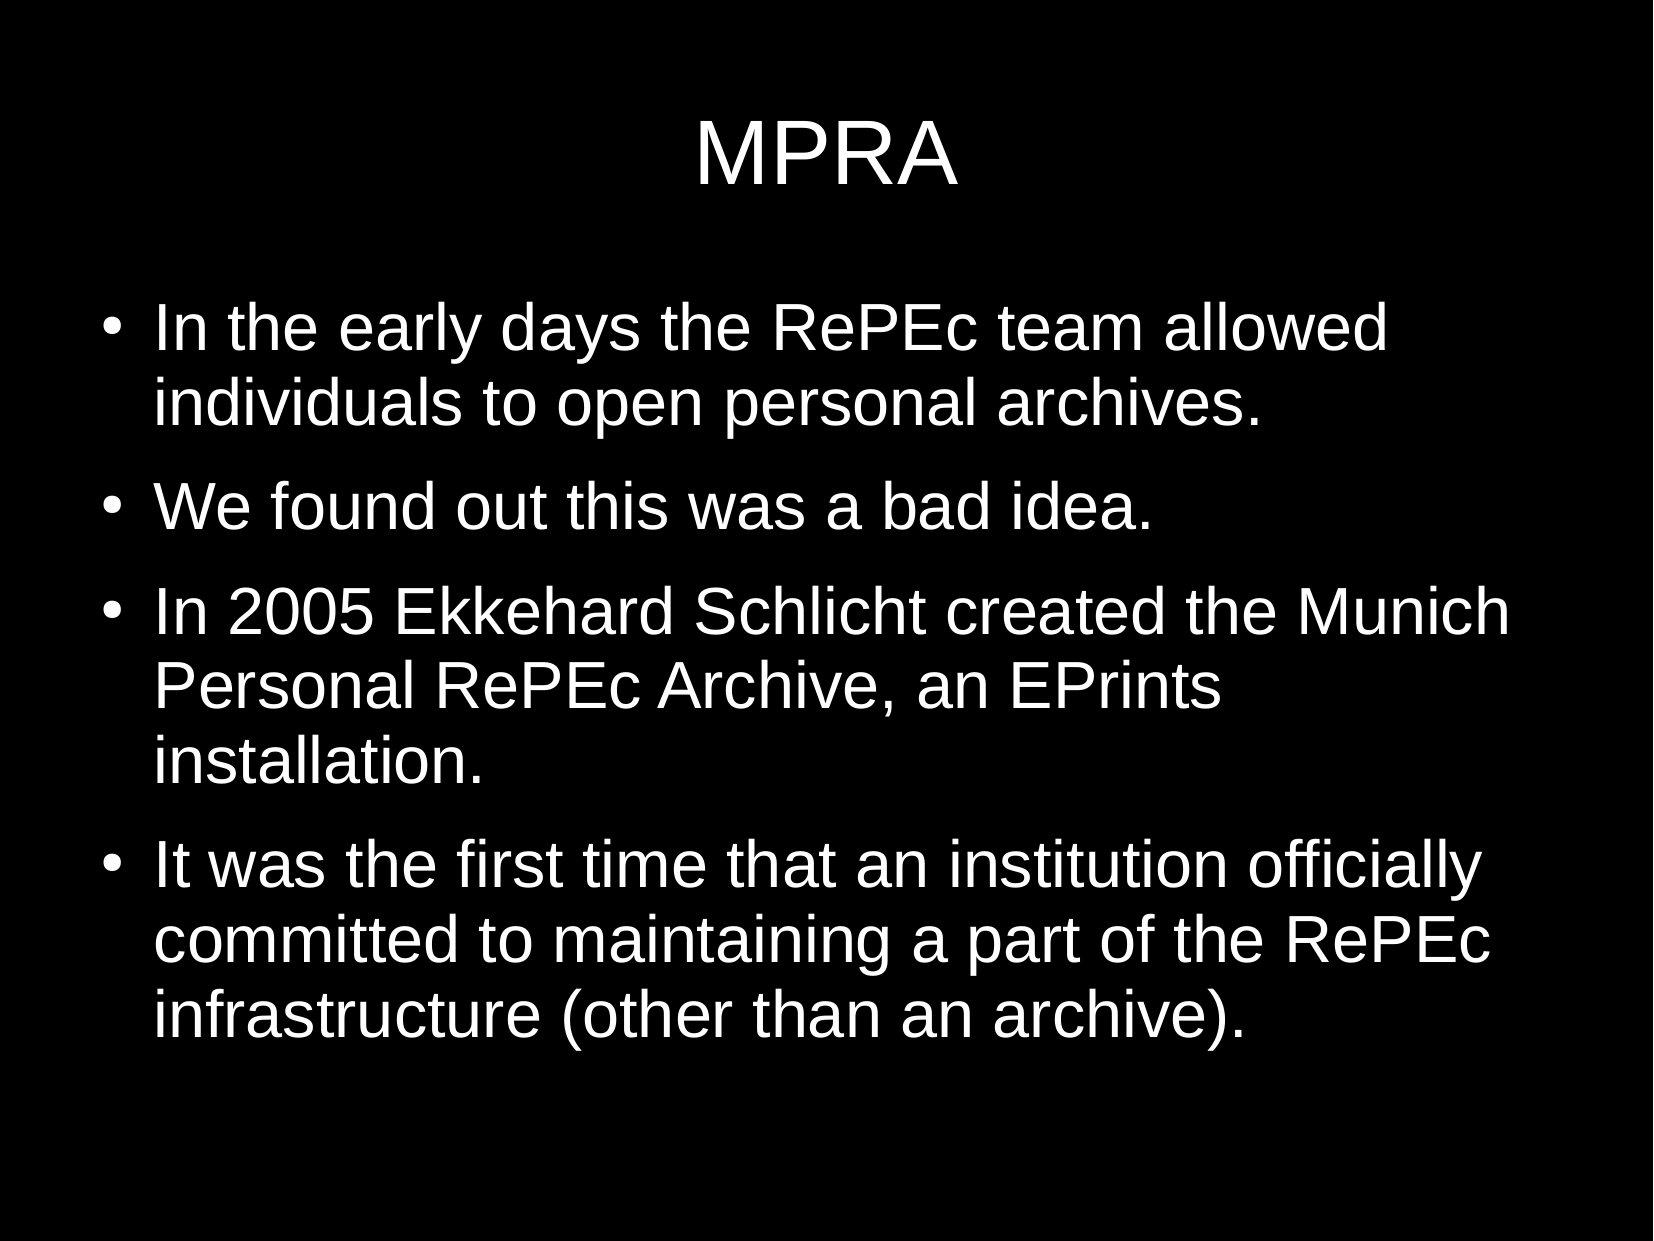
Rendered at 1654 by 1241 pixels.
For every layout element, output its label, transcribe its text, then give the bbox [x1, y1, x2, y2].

list In the early days the RePEc team allowed individuals to open personal archives. We found out this was a bad idea. In 2005 Ekkehard Schlicht created the Munich Personal RePEc Archive, an EPrints installation. It was the first time that an institution officially committed to maintaining a part of the RePEc infrastructure (other than an archive). [82, 290, 1571, 1109]
title MPRA [82, 56, 1571, 250]
